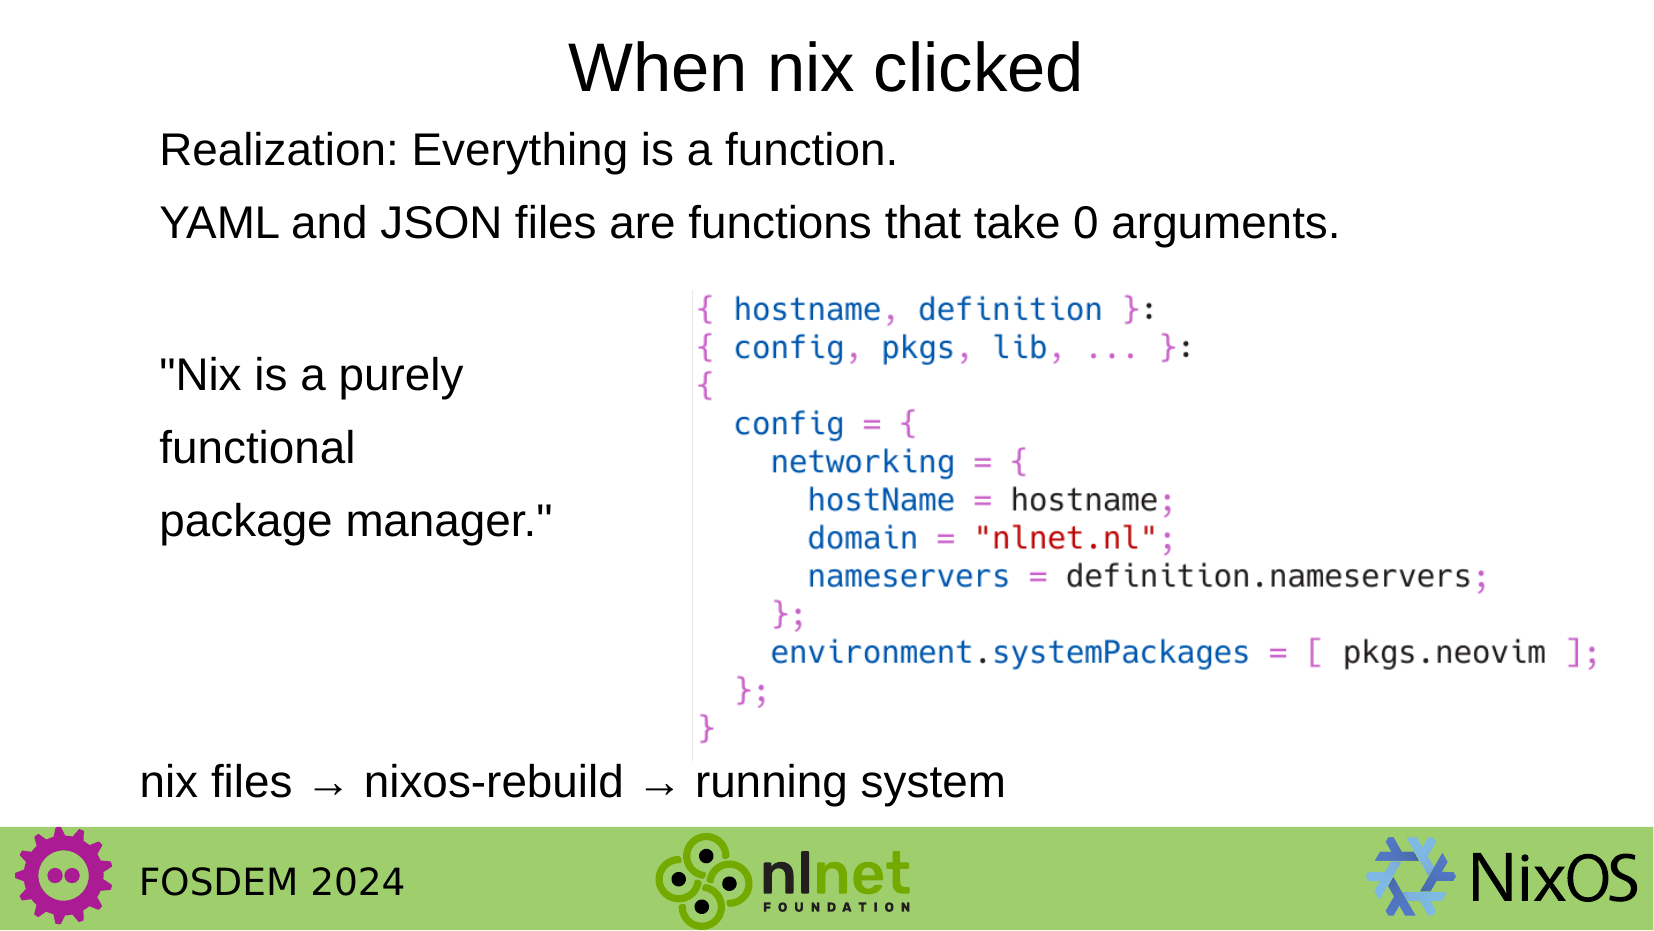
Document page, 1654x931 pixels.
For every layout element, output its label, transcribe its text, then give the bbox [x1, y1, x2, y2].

title When nix clicked [88, 0, 1565, 124]
picture [692, 290, 1630, 761]
list nix files → nixos-rebuild → running system [68, 755, 1546, 931]
list Realization: Everything is a function. YAML and JSON files are functions that take 0 arguments. "Nix is a purely functional package manager." [88, 124, 1565, 686]
